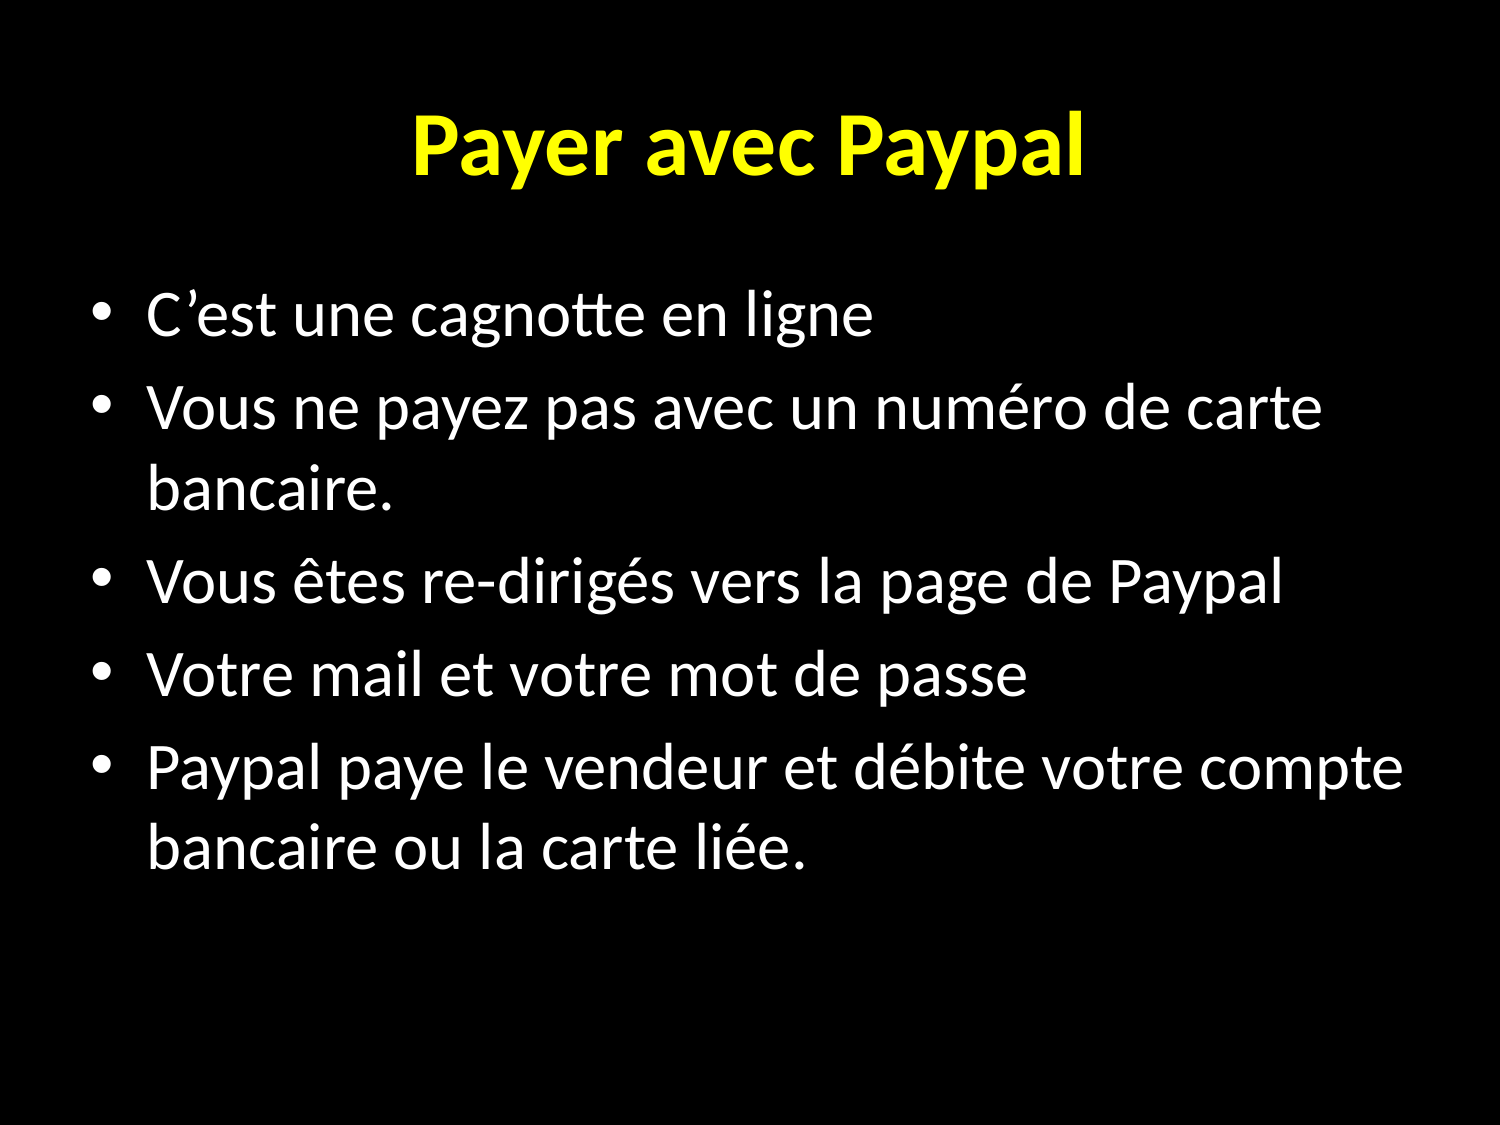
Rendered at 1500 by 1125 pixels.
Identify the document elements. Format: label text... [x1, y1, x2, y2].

title Payer avec Paypal [75, 45, 1425, 233]
list C’est une cagnotte en ligne Vous ne payez pas avec un numéro de carte bancaire. Vous êtes re-dirigés vers la page de Paypal Votre mail et votre mot de passe Paypal paye le vendeur et débite votre compte bancaire ou la carte liée. [75, 262, 1425, 1005]
